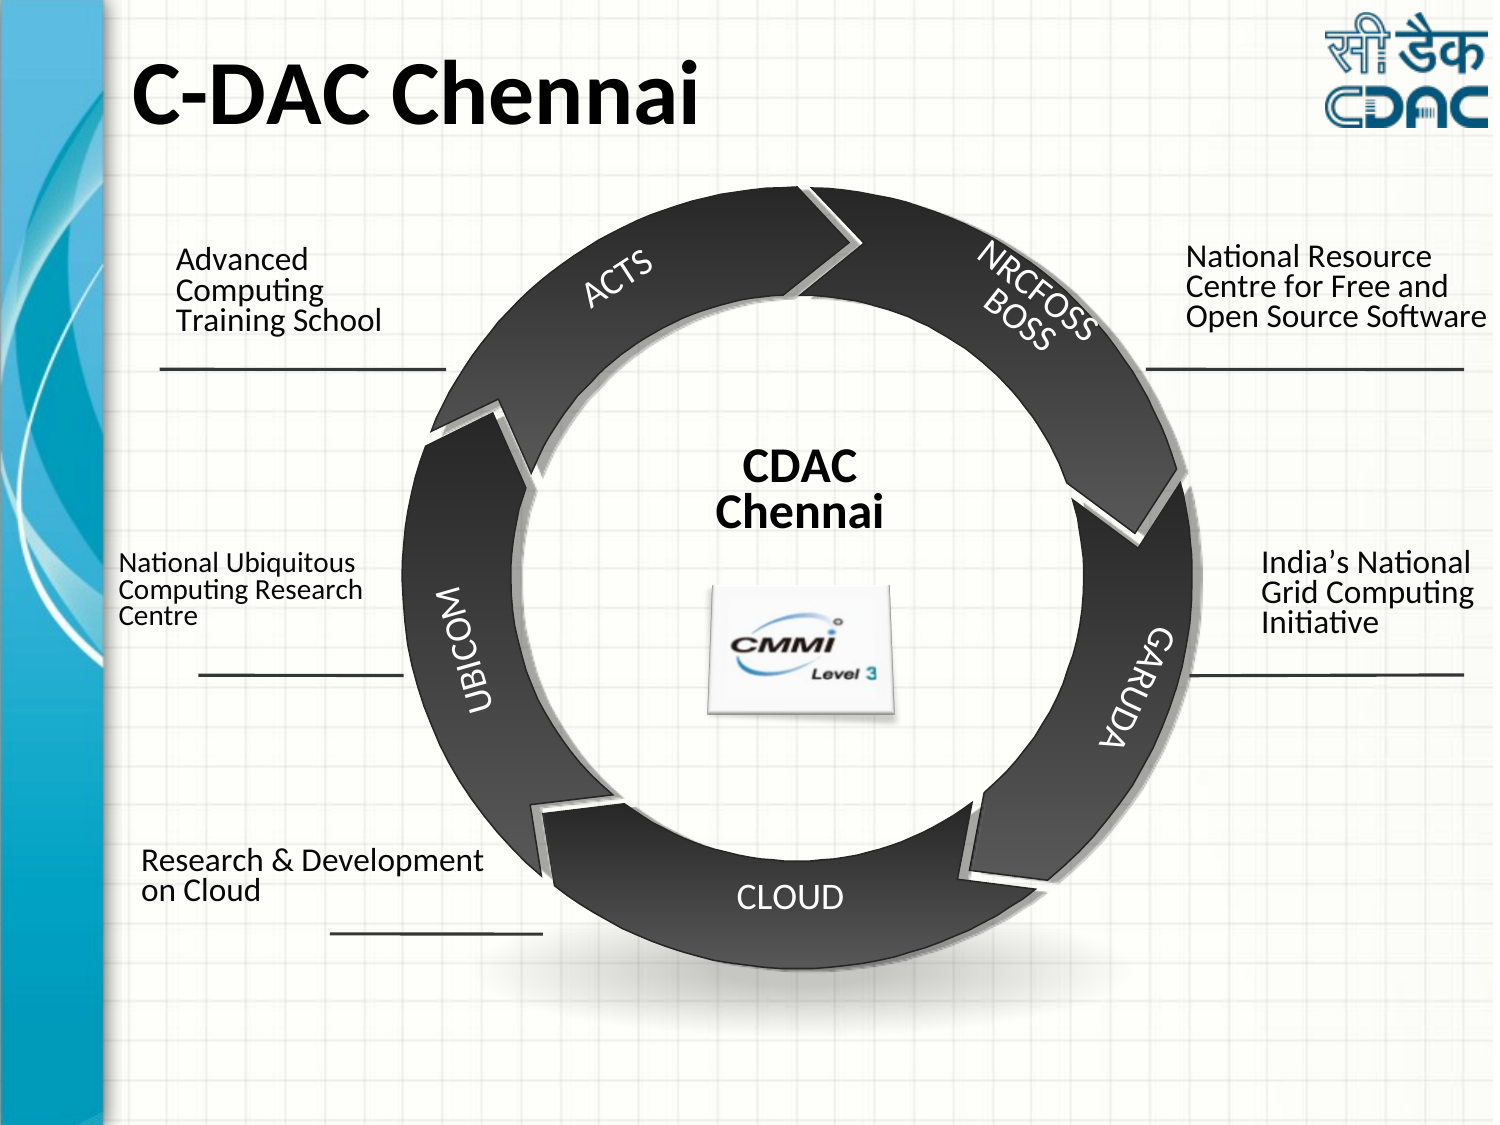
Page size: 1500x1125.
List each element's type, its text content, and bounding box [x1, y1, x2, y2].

text_box [800, 238, 1177, 534]
text_box UBICOM [430, 538, 520, 762]
text_box Advanced Computing Training School [161, 238, 433, 376]
text_box CDAC Chennai [639, 438, 961, 546]
text_box National Ubiquitous Computing Research Centre [103, 544, 430, 639]
text_box India’s National Grid Computing Initiative [1246, 541, 1500, 648]
text_box [431, 238, 849, 474]
text_box [403, 413, 613, 839]
text_box National Resource Centre for Free and Open Source Software [1171, 235, 1500, 342]
picture [0, 0, 1493, 1125]
text_box Research & Development on Cloud [126, 839, 538, 916]
text_box [538, 854, 542, 876]
text_box C-DAC Chennai [117, 49, 1468, 238]
text_box CLOUD [681, 874, 900, 924]
text_box NRCFOSS BOSS [918, 238, 1142, 409]
text_box [969, 482, 1192, 881]
text_box GARUDA [1067, 579, 1205, 798]
text_box [542, 802, 1036, 969]
picture [1414, 37, 1459, 49]
text_box ACTS [512, 238, 723, 361]
